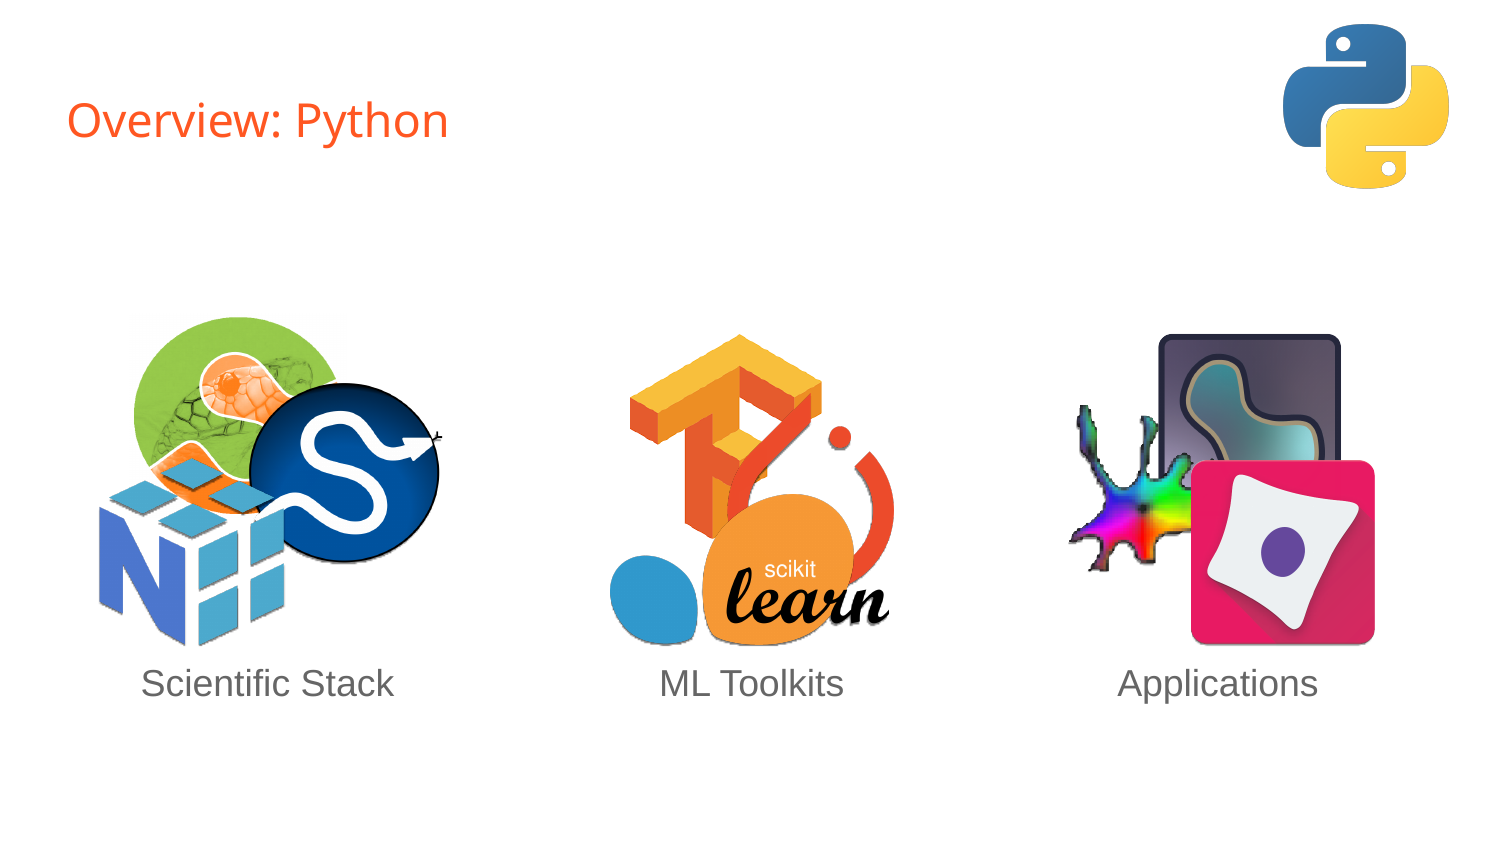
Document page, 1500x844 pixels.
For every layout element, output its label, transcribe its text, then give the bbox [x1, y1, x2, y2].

picture [1283, 24, 1449, 189]
picture [610, 334, 894, 644]
text_box Scientific Stack [45, 644, 491, 739]
title Overview: Python [51, 72, 1283, 167]
picture [93, 313, 443, 644]
text_box ML Toolkits [566, 644, 937, 730]
picture [1061, 330, 1375, 644]
text_box Applications [1032, 644, 1403, 730]
